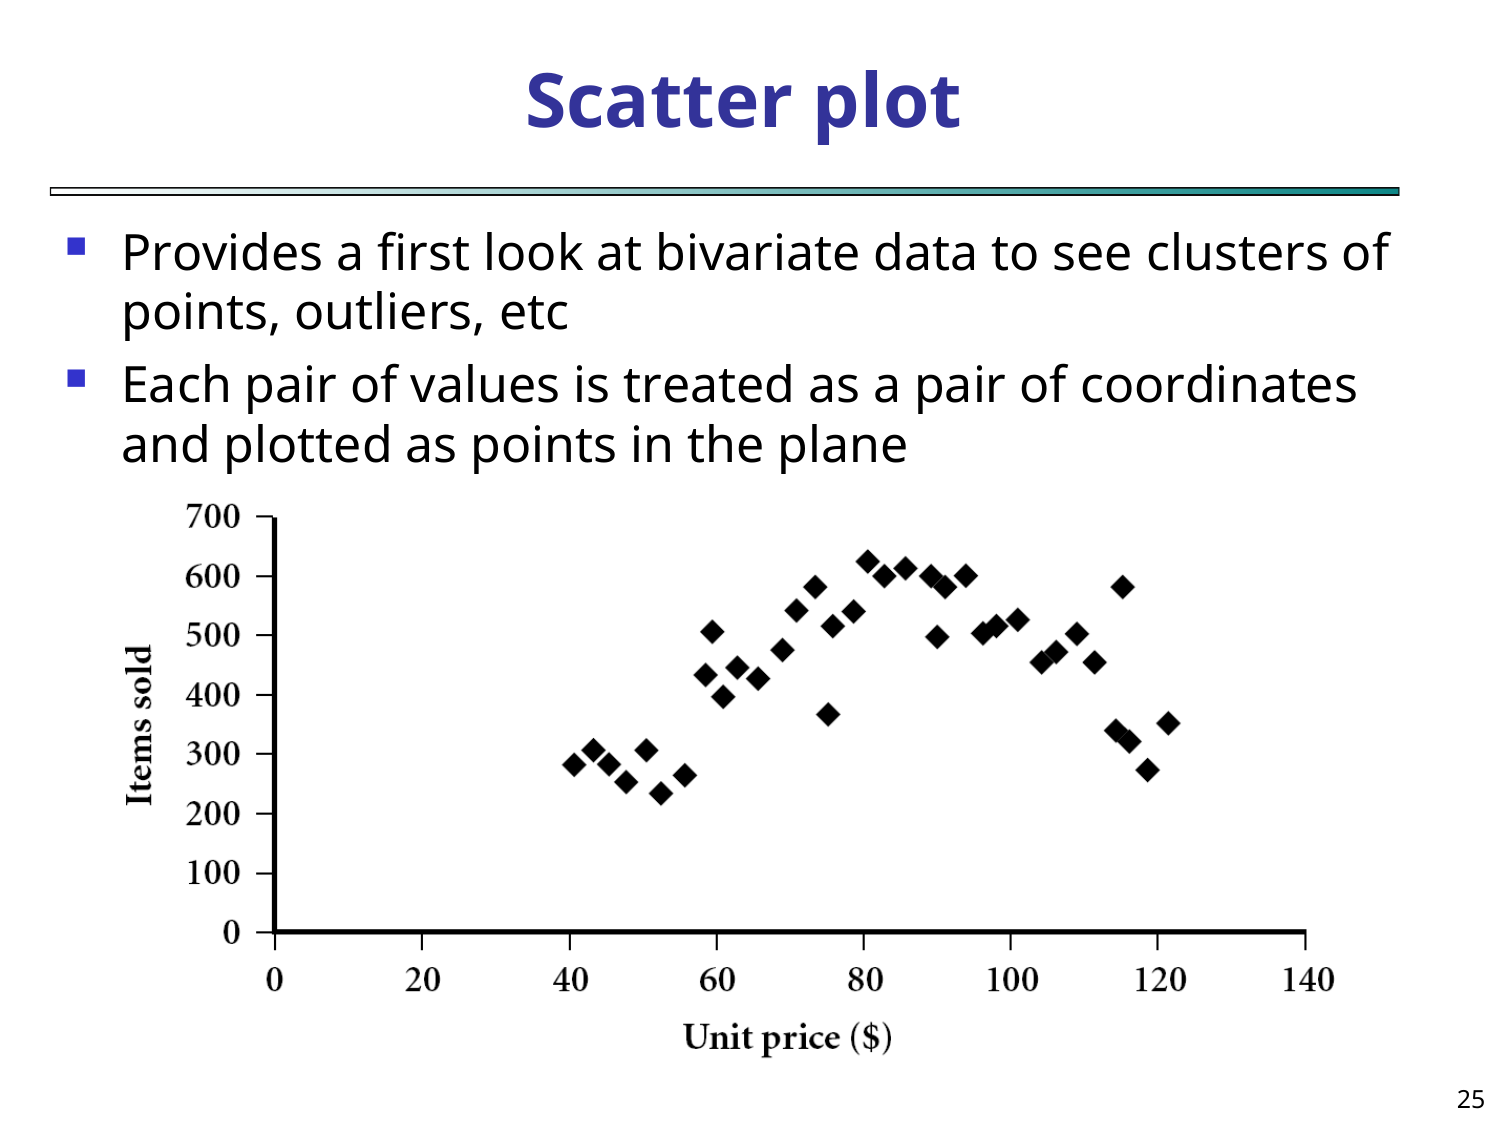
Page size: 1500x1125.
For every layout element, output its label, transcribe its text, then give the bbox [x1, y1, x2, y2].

title Scatter plot [24, 44, 1463, 150]
picture [125, 487, 1338, 1070]
list Provides a first look at bivariate data to see clusters of points, outliers, etc Each pair of values is treated as a pair of coordinates and plotted as points in the plane [49, 212, 1425, 505]
text_box <number> [1187, 1062, 1500, 1125]
